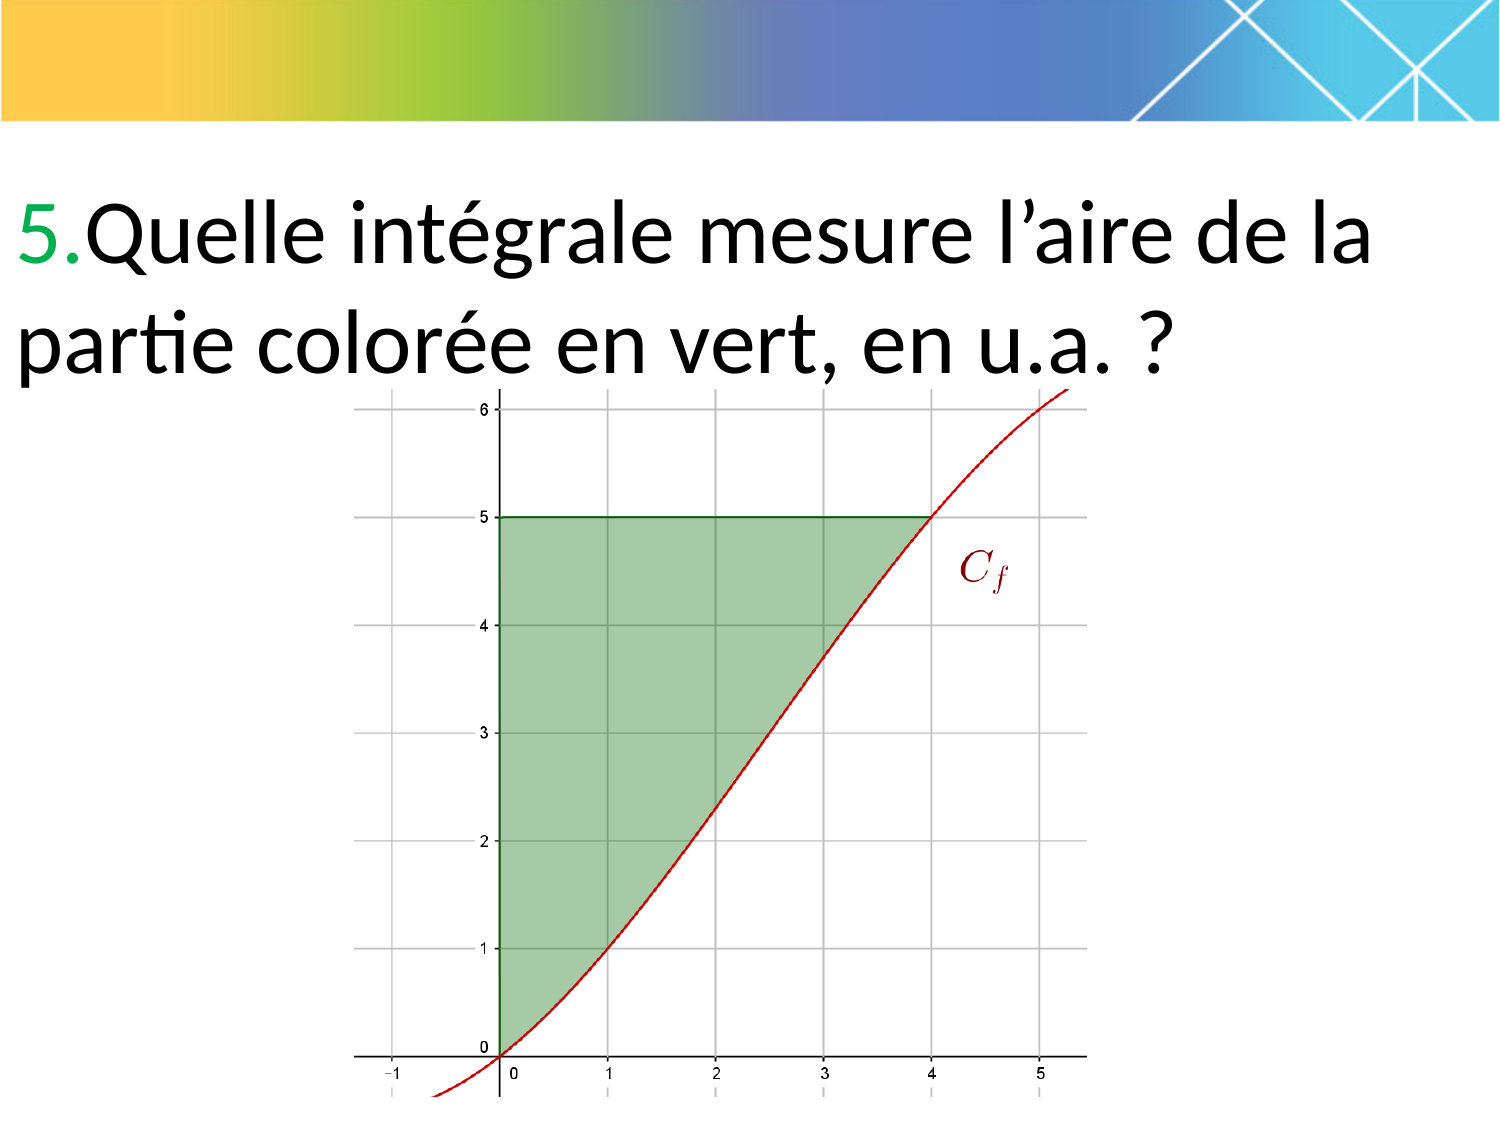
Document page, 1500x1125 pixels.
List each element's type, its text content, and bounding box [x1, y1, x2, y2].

title Quelle intégrale mesure l’aire de la partie colorée en vert, en u.a. ? [0, 163, 1500, 305]
picture [354, 389, 1087, 1097]
